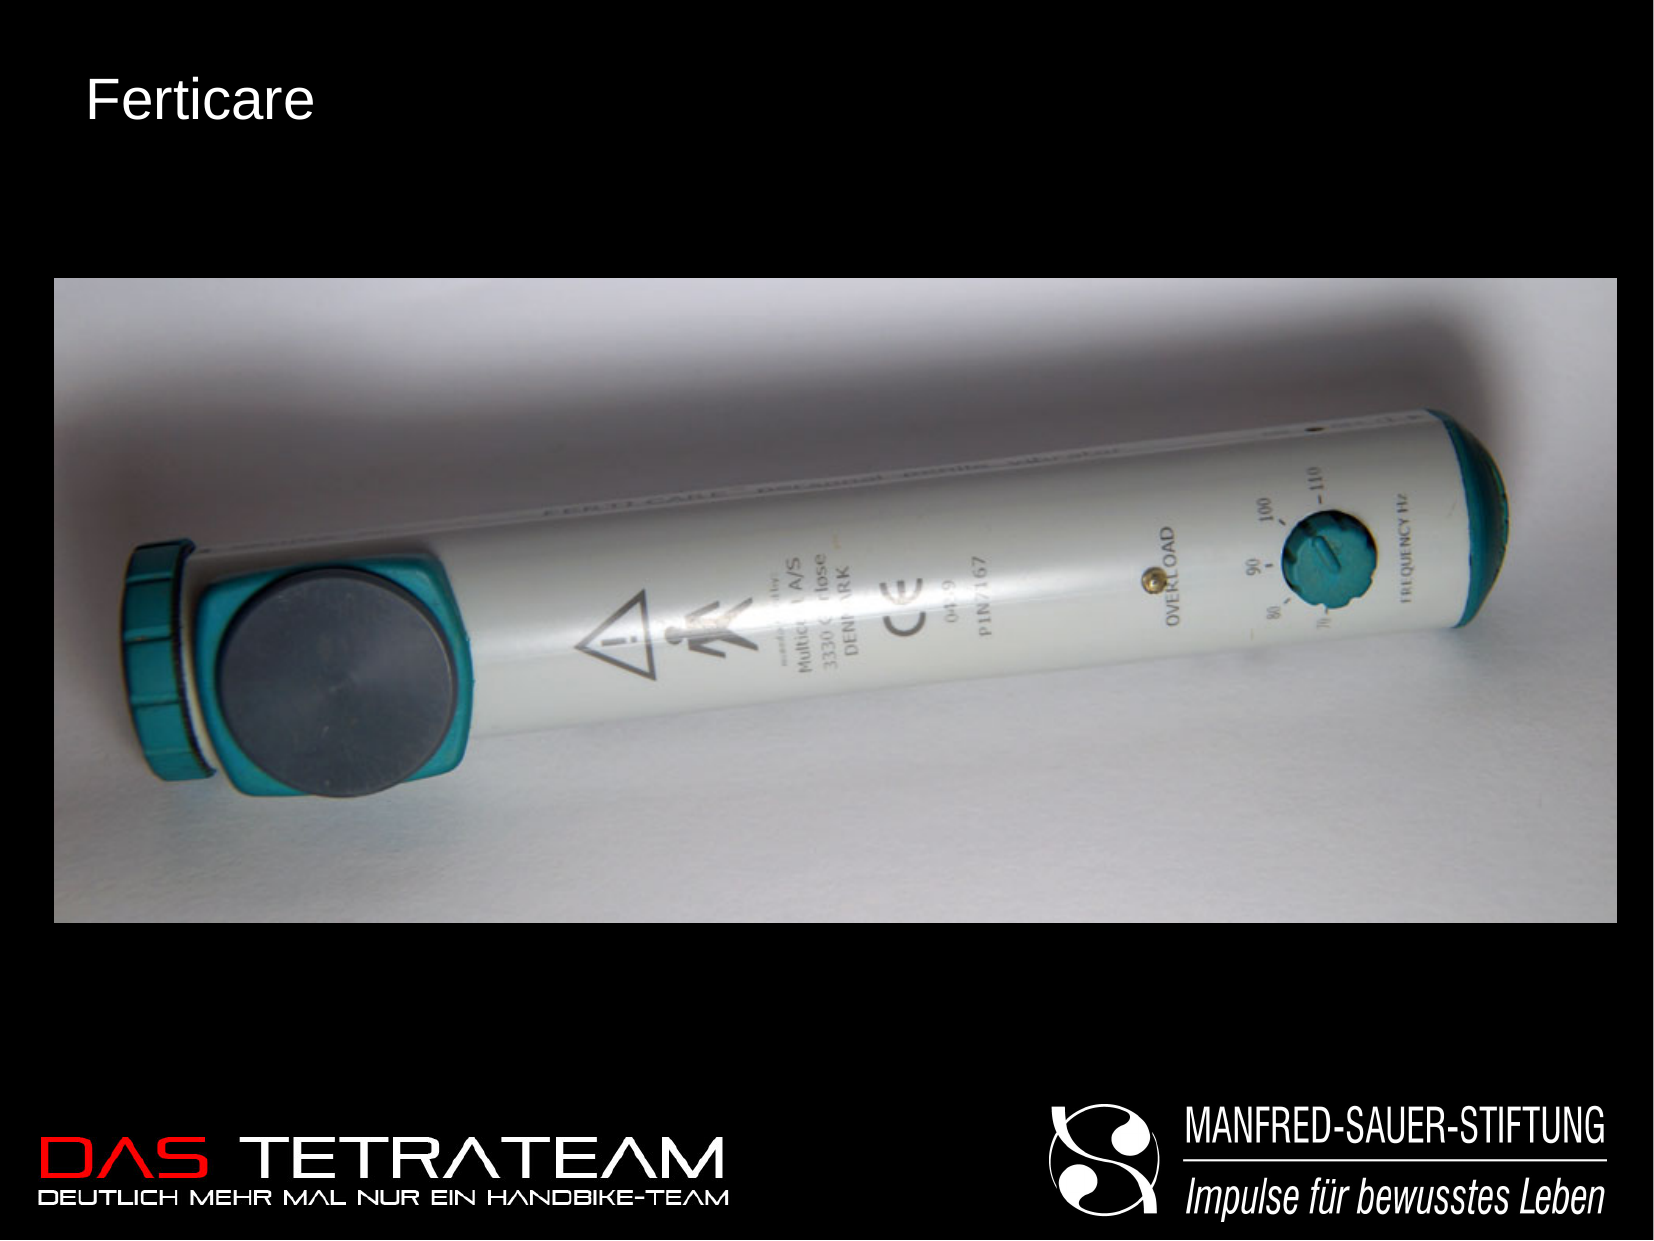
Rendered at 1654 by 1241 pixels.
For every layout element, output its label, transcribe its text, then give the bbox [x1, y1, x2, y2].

picture [1049, 1104, 1607, 1222]
picture [54, 278, 1617, 923]
text_box Ferticare [70, 59, 1382, 139]
picture [16, 1121, 762, 1216]
